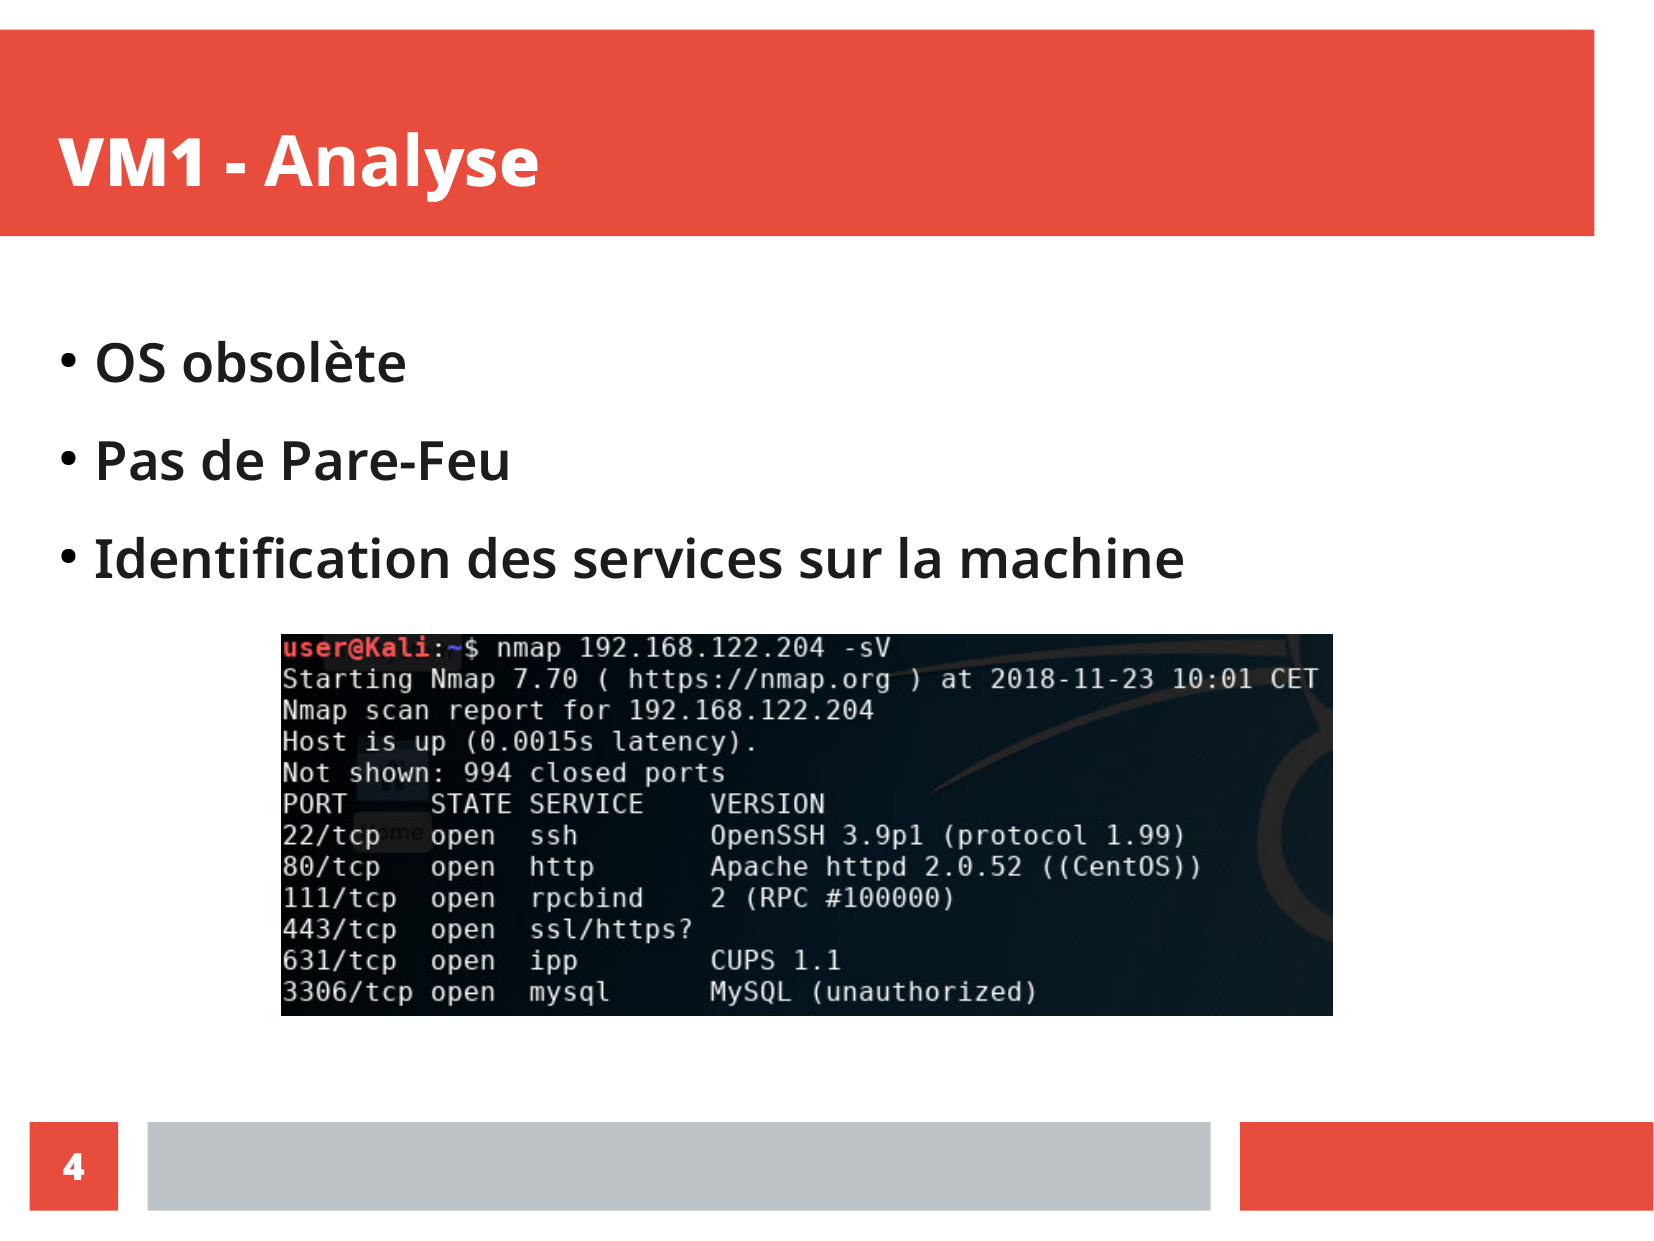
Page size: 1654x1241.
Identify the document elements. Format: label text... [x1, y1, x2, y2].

picture [281, 634, 1333, 1016]
title VM1 - Analyse [59, 59, 1595, 207]
list OS obsolète Pas de Pare-Feu Identification des services sur la machine [59, 324, 1565, 1093]
